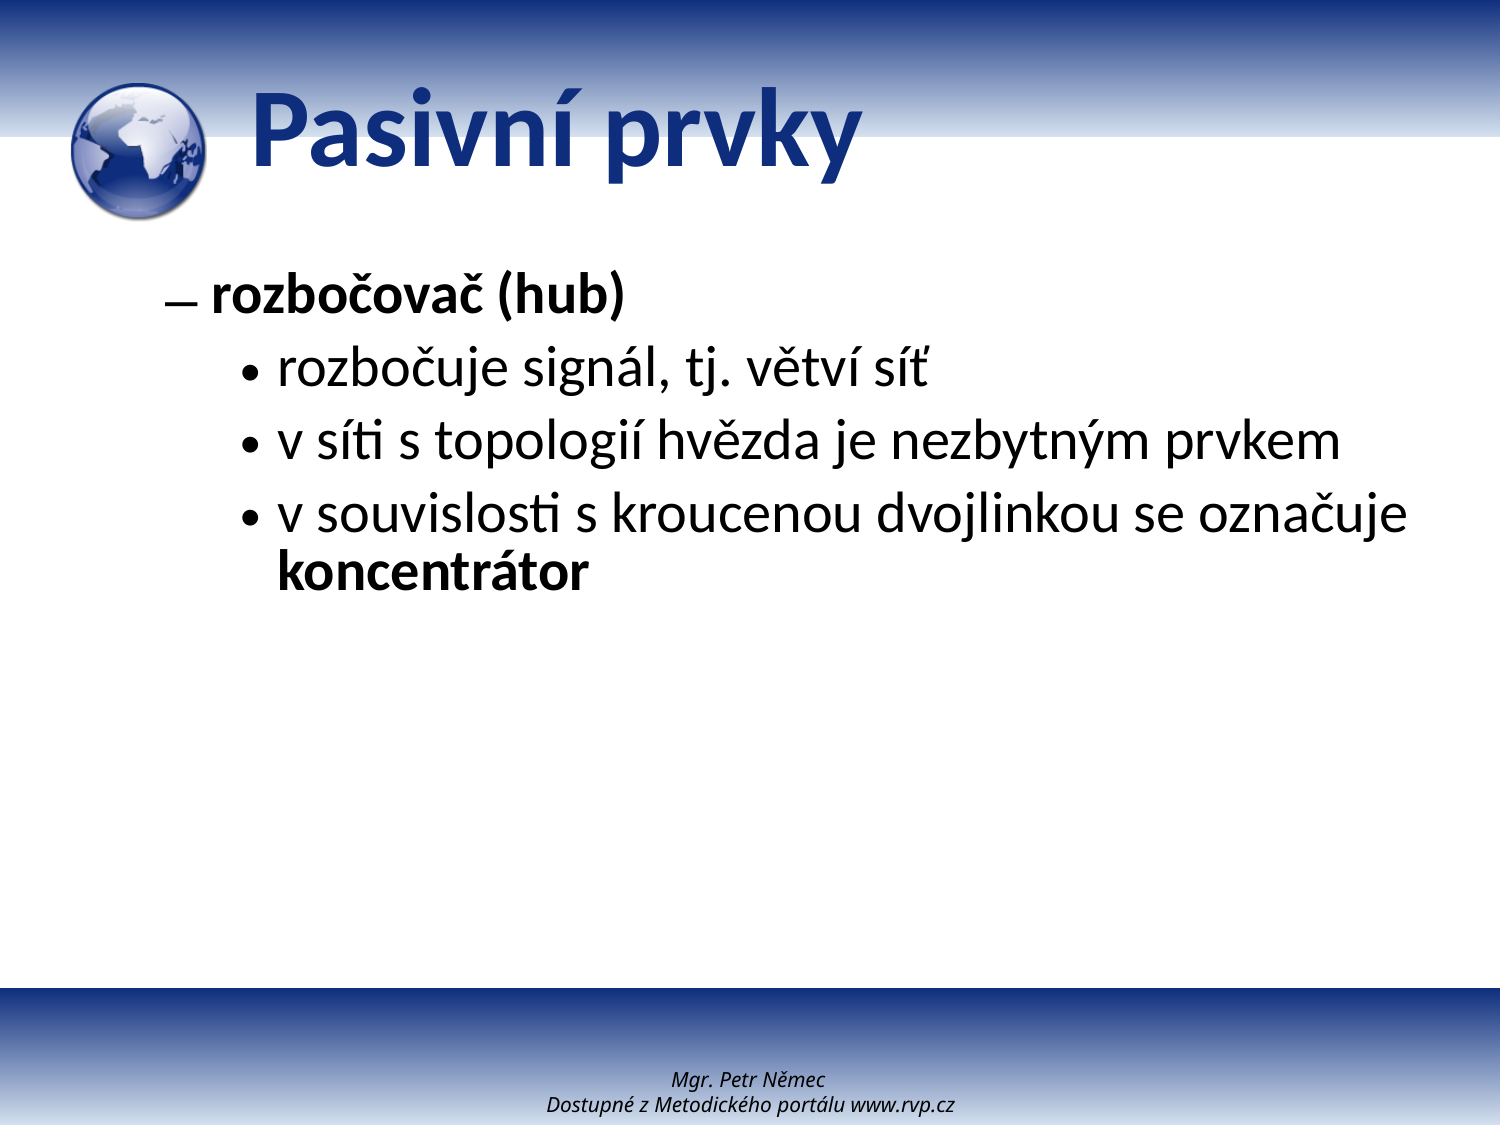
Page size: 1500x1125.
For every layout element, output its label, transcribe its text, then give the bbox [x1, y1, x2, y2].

title Pasivní prvky [235, 45, 1426, 233]
picture [69, 83, 207, 222]
list rozbočovač (hub) rozbočuje signál, tj. větví síť v síti s topologií hvězda je nezbytným prvkem v souvislosti s kroucenou dvojlinkou se označuje koncentrátor [75, 262, 1426, 1006]
